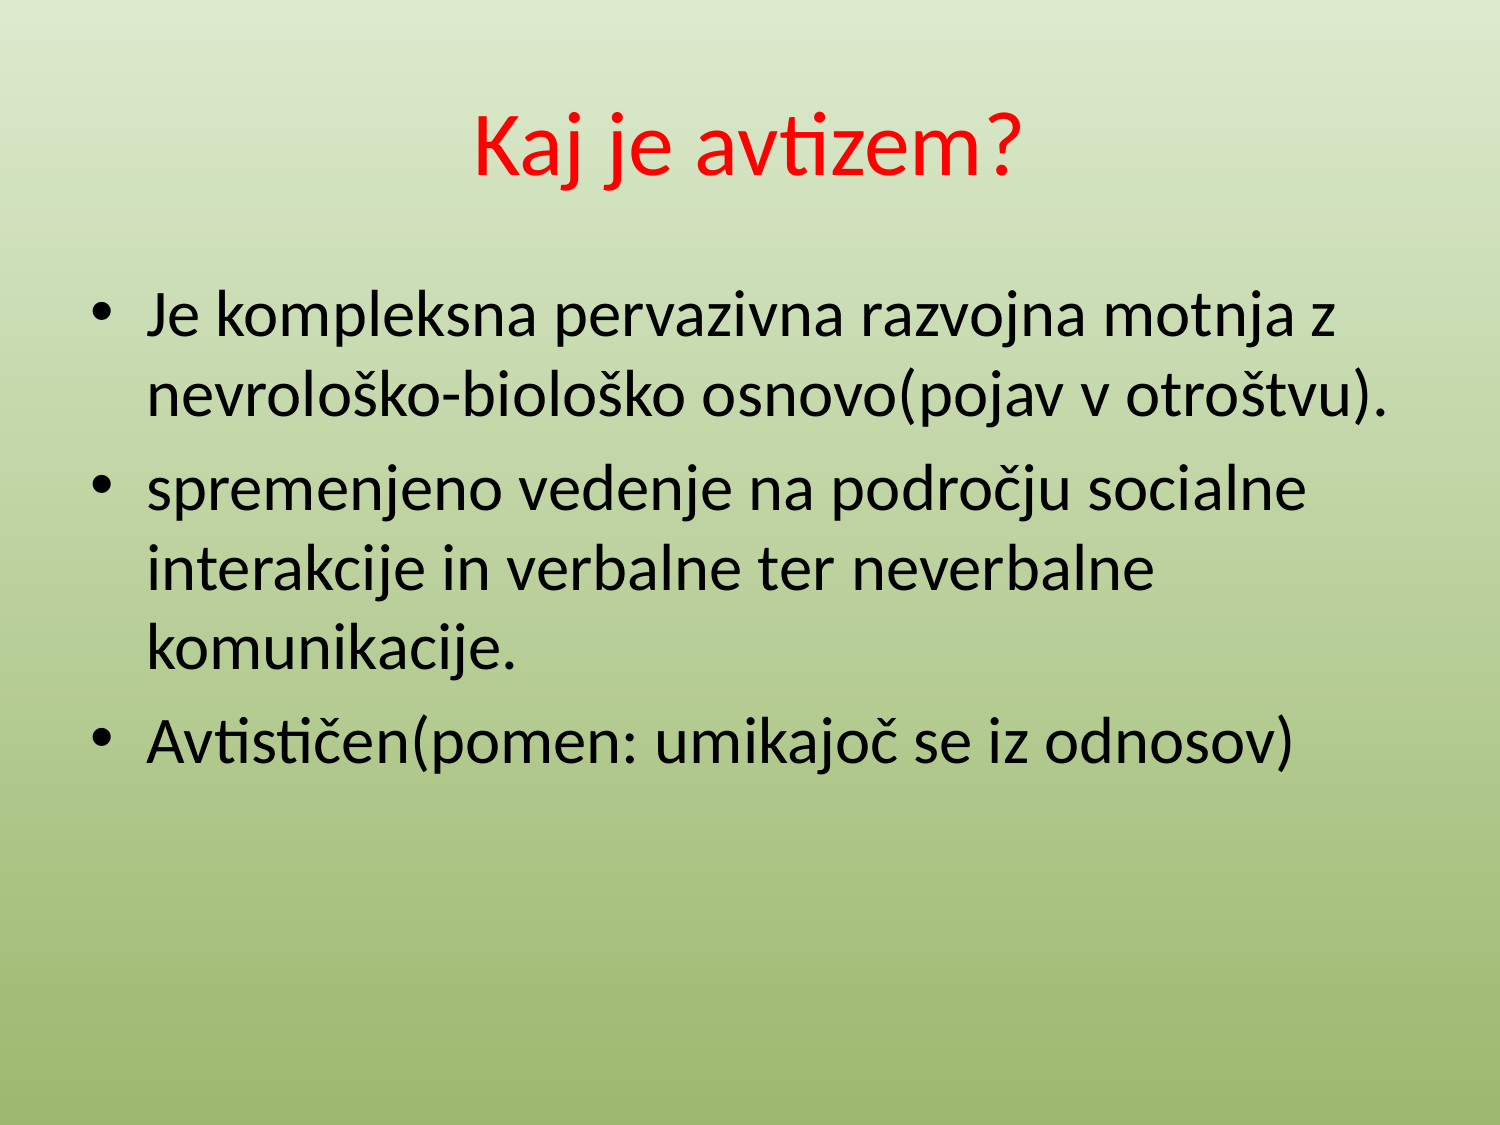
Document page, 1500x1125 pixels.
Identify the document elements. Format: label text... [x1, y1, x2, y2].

title Kaj je avtizem? [75, 45, 1425, 233]
list Je kompleksna pervazivna razvojna motnja z nevrološko-biološko osnovo(pojav v otroštvu). spremenjeno vedenje na področju socialne interakcije in verbalne ter neverbalne komunikacije. Avtističen(pomen: umikajoč se iz odnosov) [75, 262, 1425, 1005]
